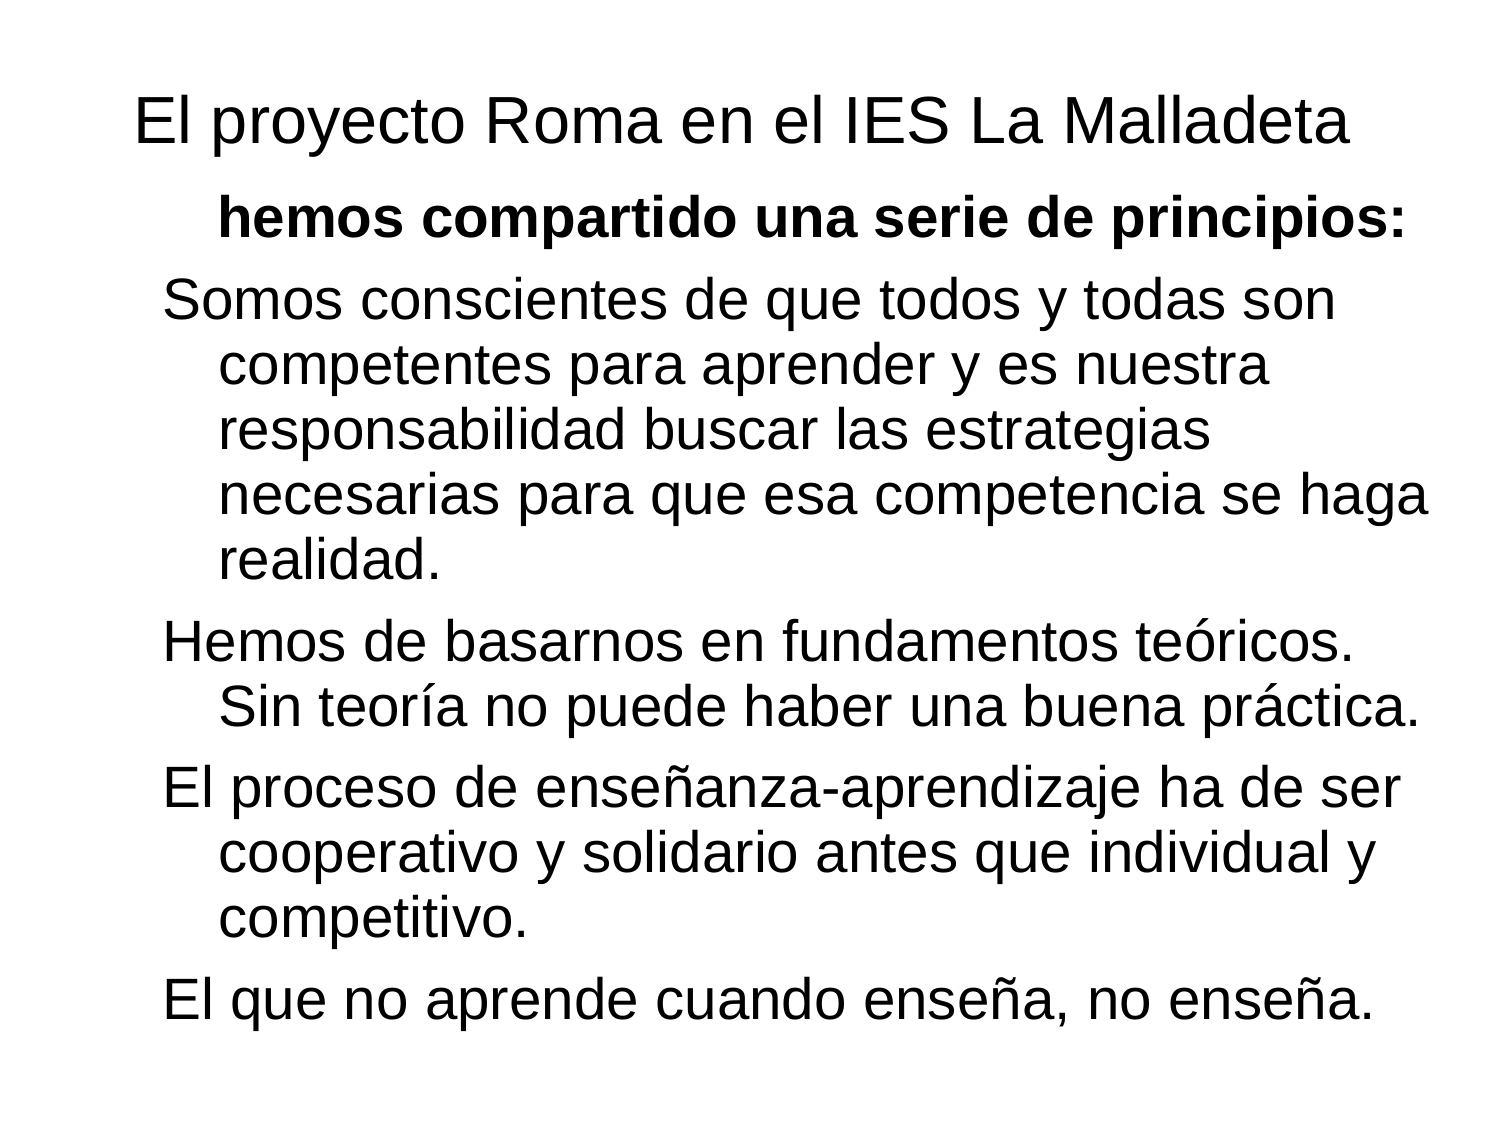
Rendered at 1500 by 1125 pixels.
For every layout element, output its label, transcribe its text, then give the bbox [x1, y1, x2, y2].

list hemos compartido una serie de principios: Somos conscientes de que todos y todas son competentes para aprender y es nuestra responsabilidad buscar las estrategias necesarias para que esa competencia se haga realidad. Hemos de basarnos en fundamentos teóricos. Sin teoría no puede haber una buena práctica. El proceso de enseñanza-aprendizaje ha de ser cooperativo y solidario antes que individual y competitivo. El que no aprende cuando enseña, no enseña. [147, 177, 1447, 1120]
title El proyecto Roma en el IES La Malladeta [67, 59, 1418, 182]
